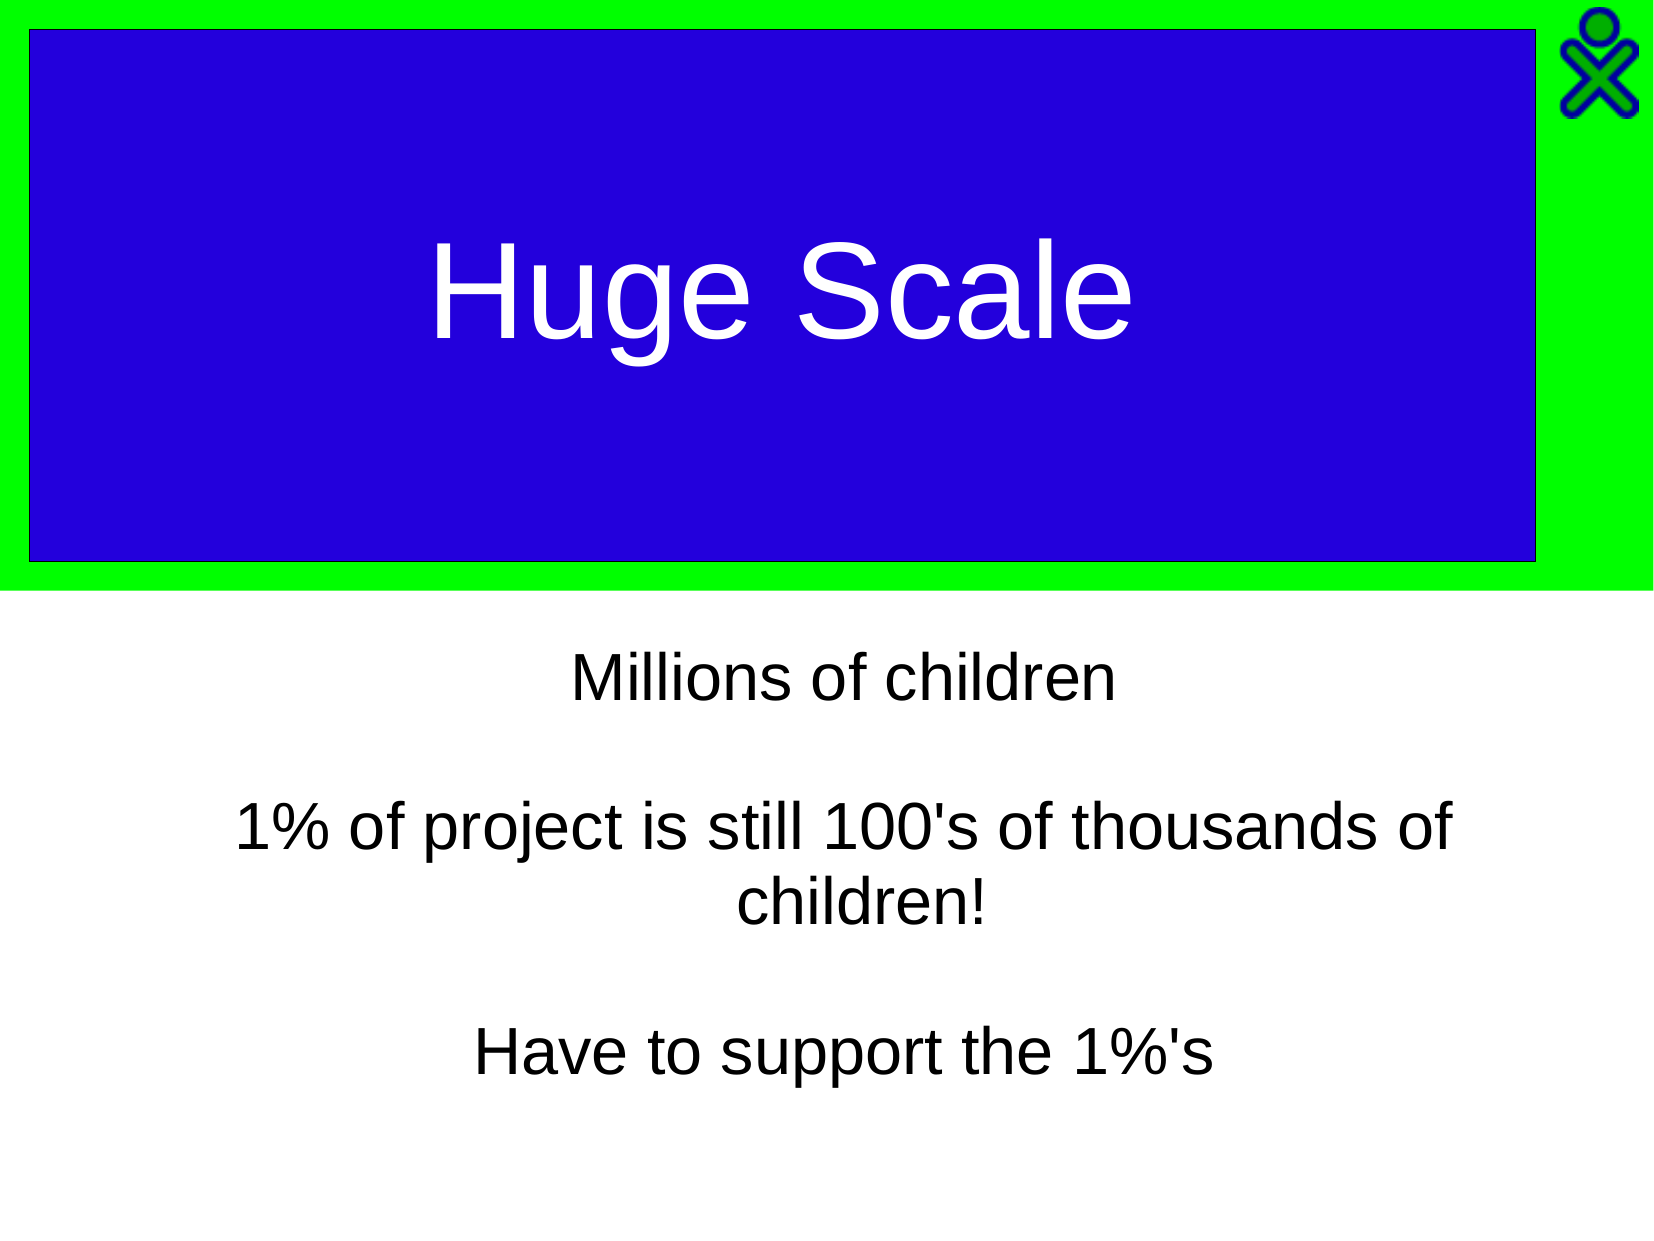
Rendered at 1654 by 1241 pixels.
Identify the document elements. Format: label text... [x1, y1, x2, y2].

picture [1559, 7, 1639, 119]
subtitle Millions of children 1% of project is still 100's of thousands of children! Have to support the 1%'s [82, 627, 1571, 1102]
title Huge Scale [59, 56, 1506, 525]
